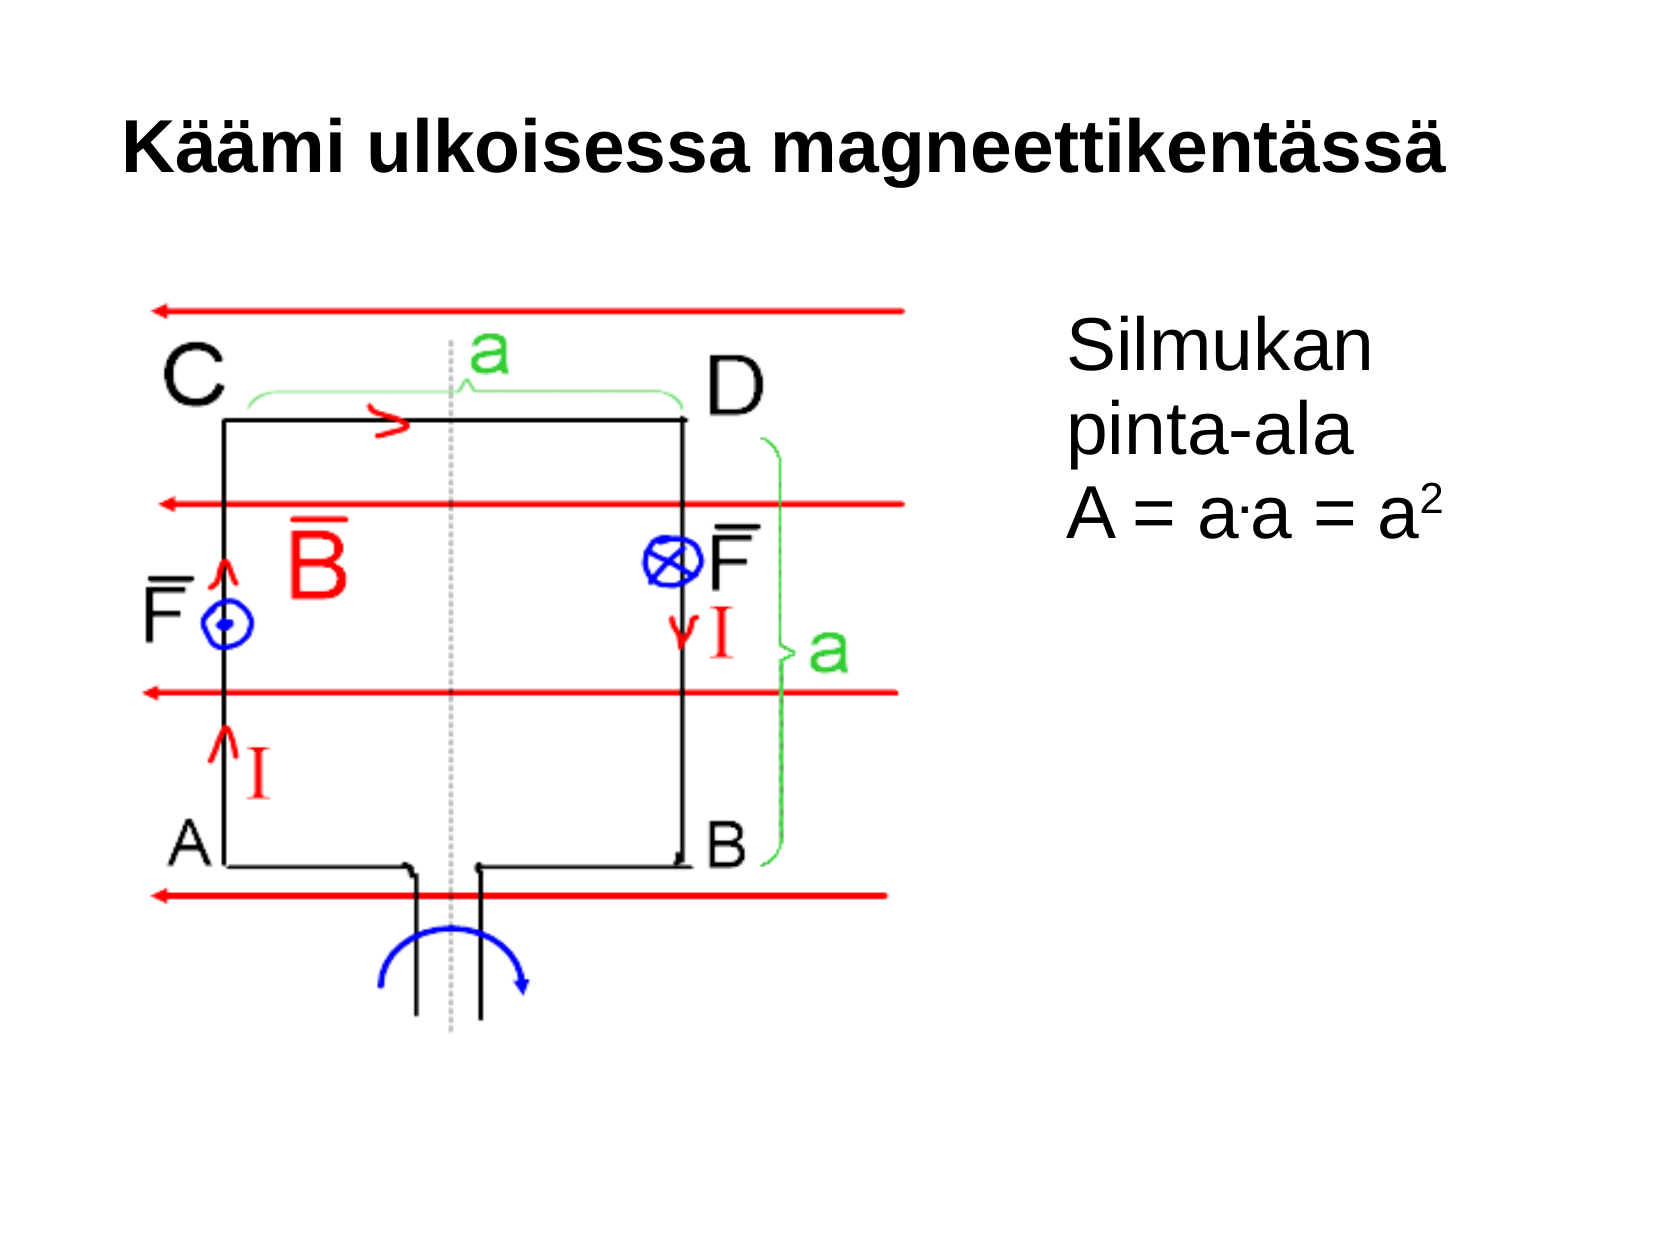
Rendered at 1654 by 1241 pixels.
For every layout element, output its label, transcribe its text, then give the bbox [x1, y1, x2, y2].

picture [48, 259, 963, 1045]
text_box Silmukan pinta-ala A = a.a = a2 [1051, 295, 1560, 603]
text_box Käämi ulkoisessa magneettikentässä [106, 96, 1560, 196]
